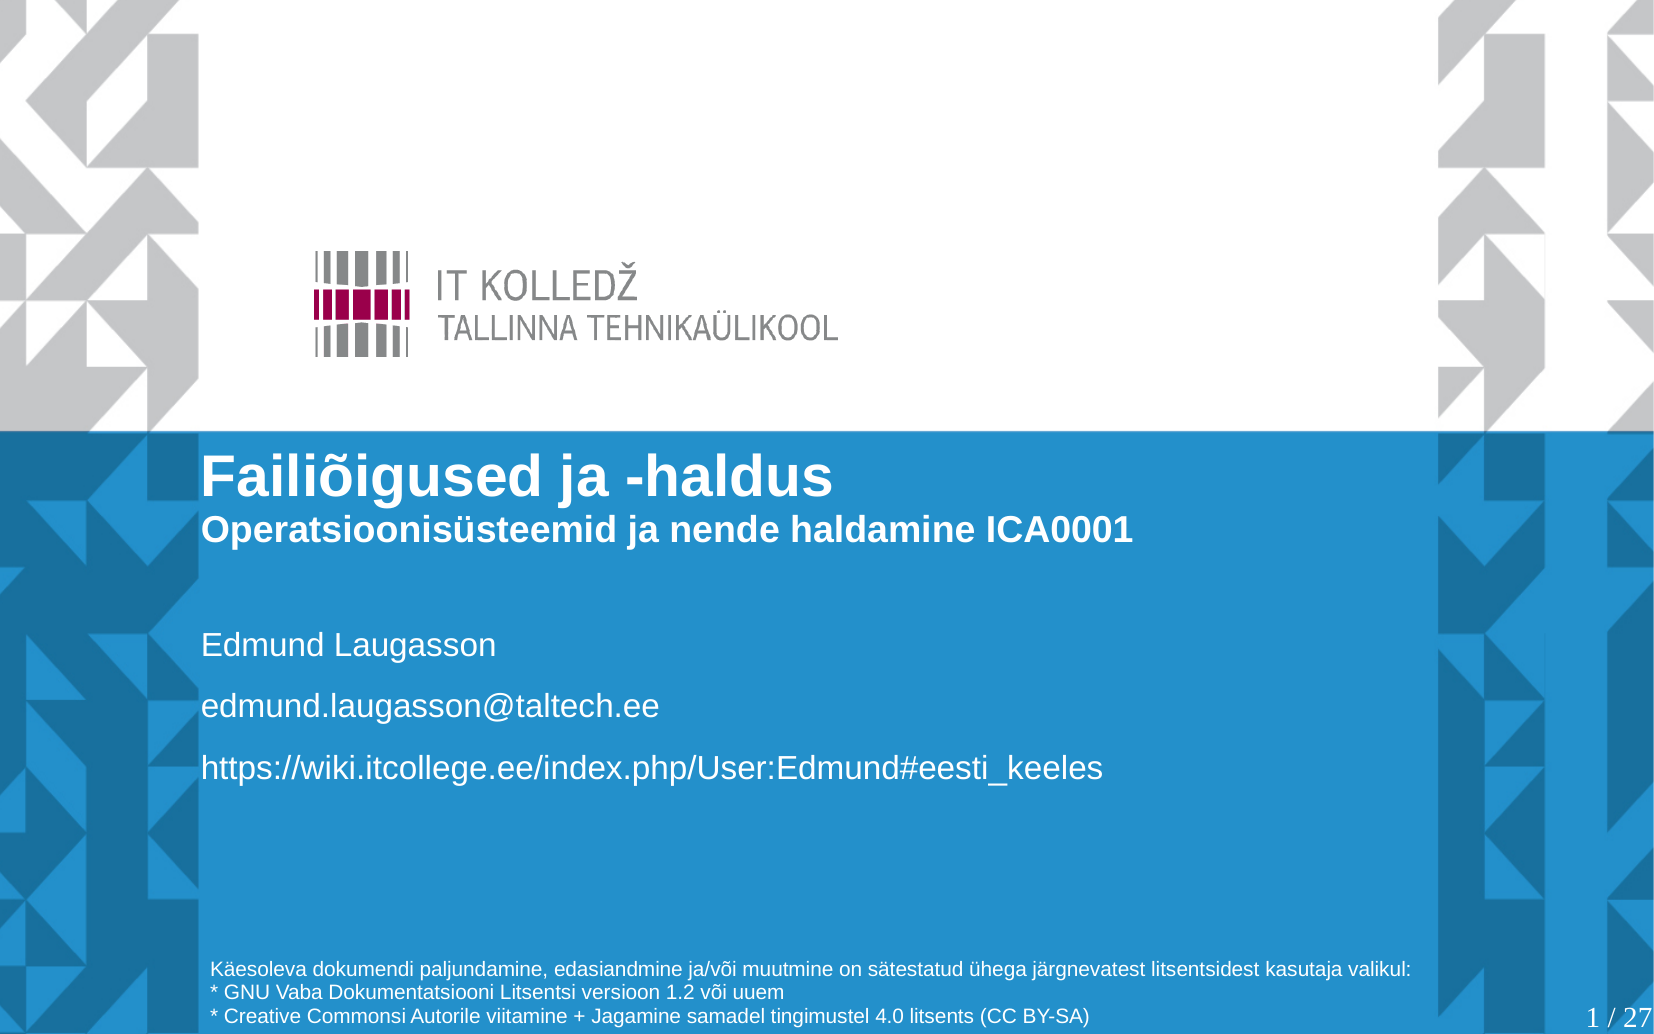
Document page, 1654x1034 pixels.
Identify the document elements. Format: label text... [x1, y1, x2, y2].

list Edmund Laugasson edmund.laugasson@taltech.ee https://wiki.itcollege.ee/index.php/User:Edmund#eesti_keeles [200, 625, 1441, 934]
picture [0, 0, 1654, 1034]
title Failiõigused ja -haldus Operatsioonisüsteemid ja nende haldamine ICA0001 [200, 442, 1430, 603]
